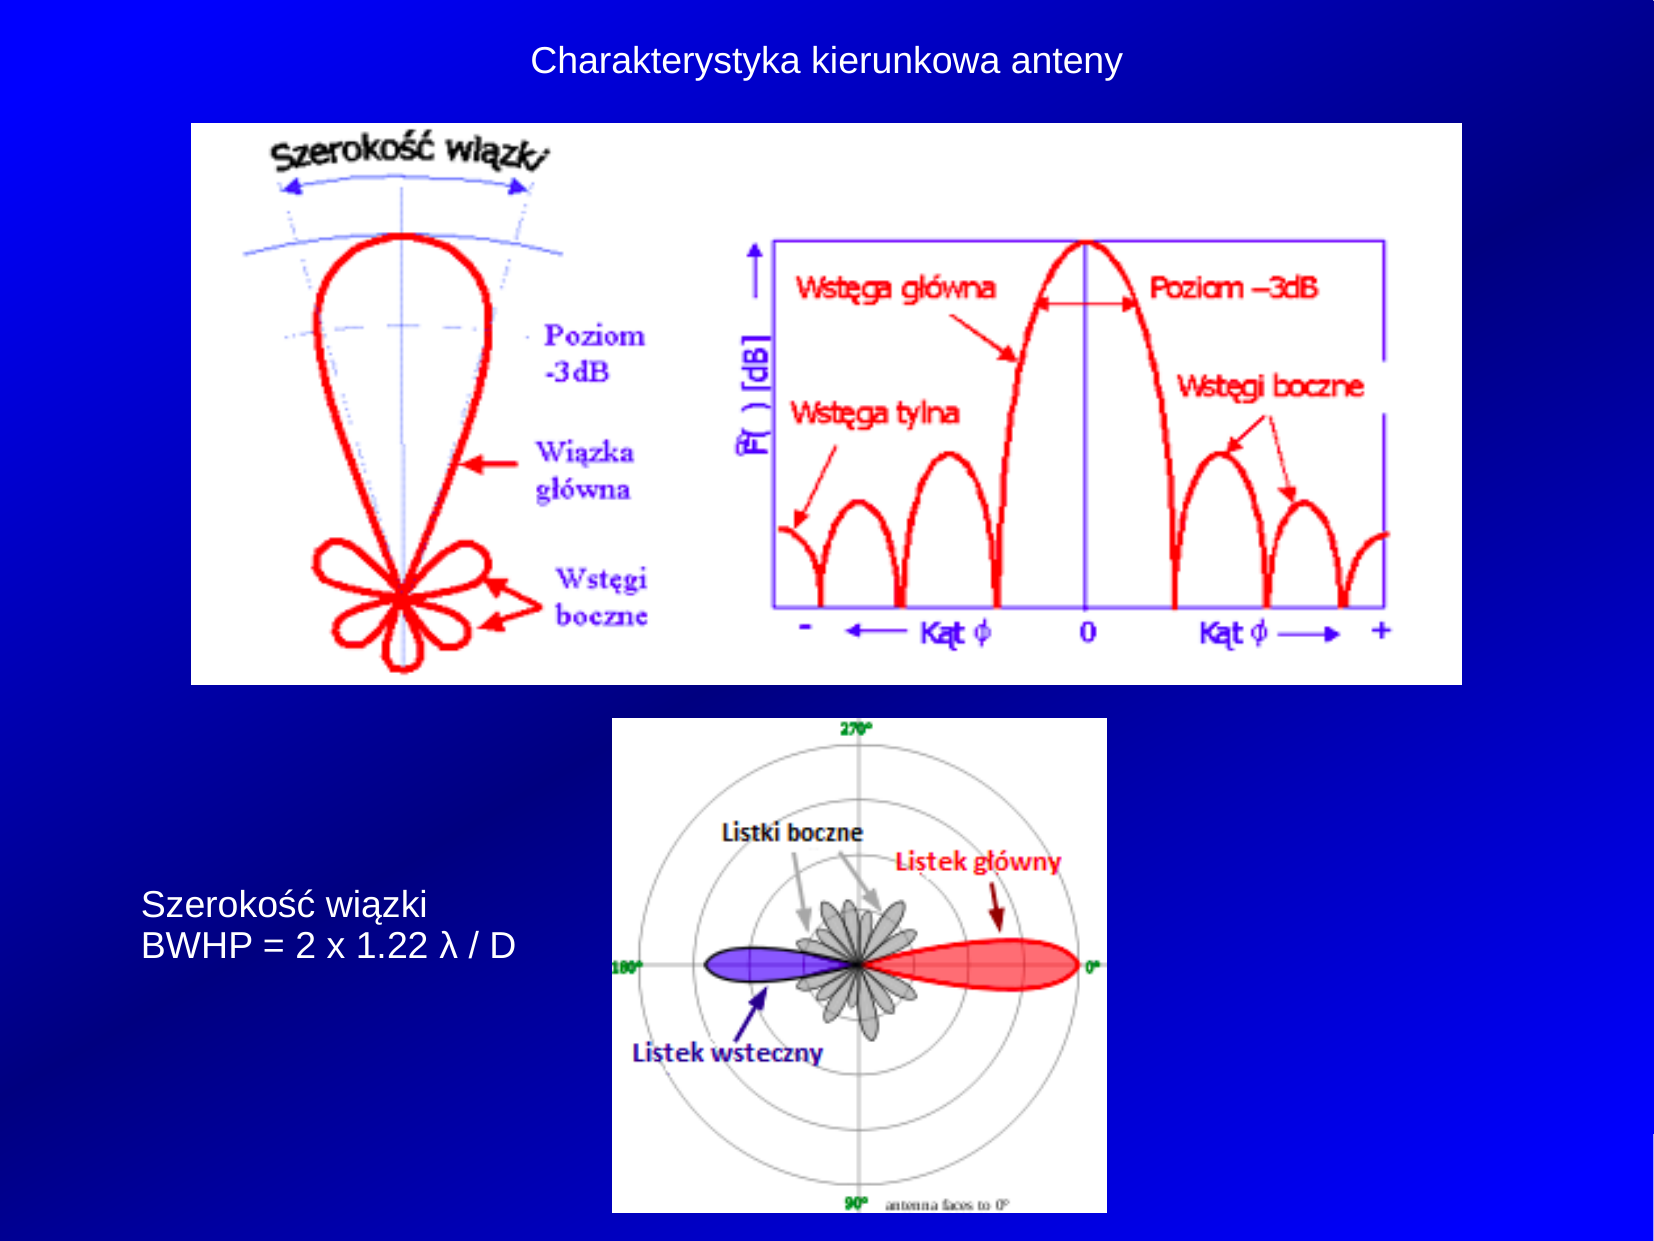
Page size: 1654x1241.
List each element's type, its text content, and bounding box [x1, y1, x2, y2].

picture [191, 123, 1462, 686]
text_box Szerokość wiązki BWHP = 2 x 1.22 λ / D [126, 875, 532, 975]
text_box Charakterystyka kierunkowa anteny [515, 31, 1138, 89]
picture [612, 718, 1107, 1213]
